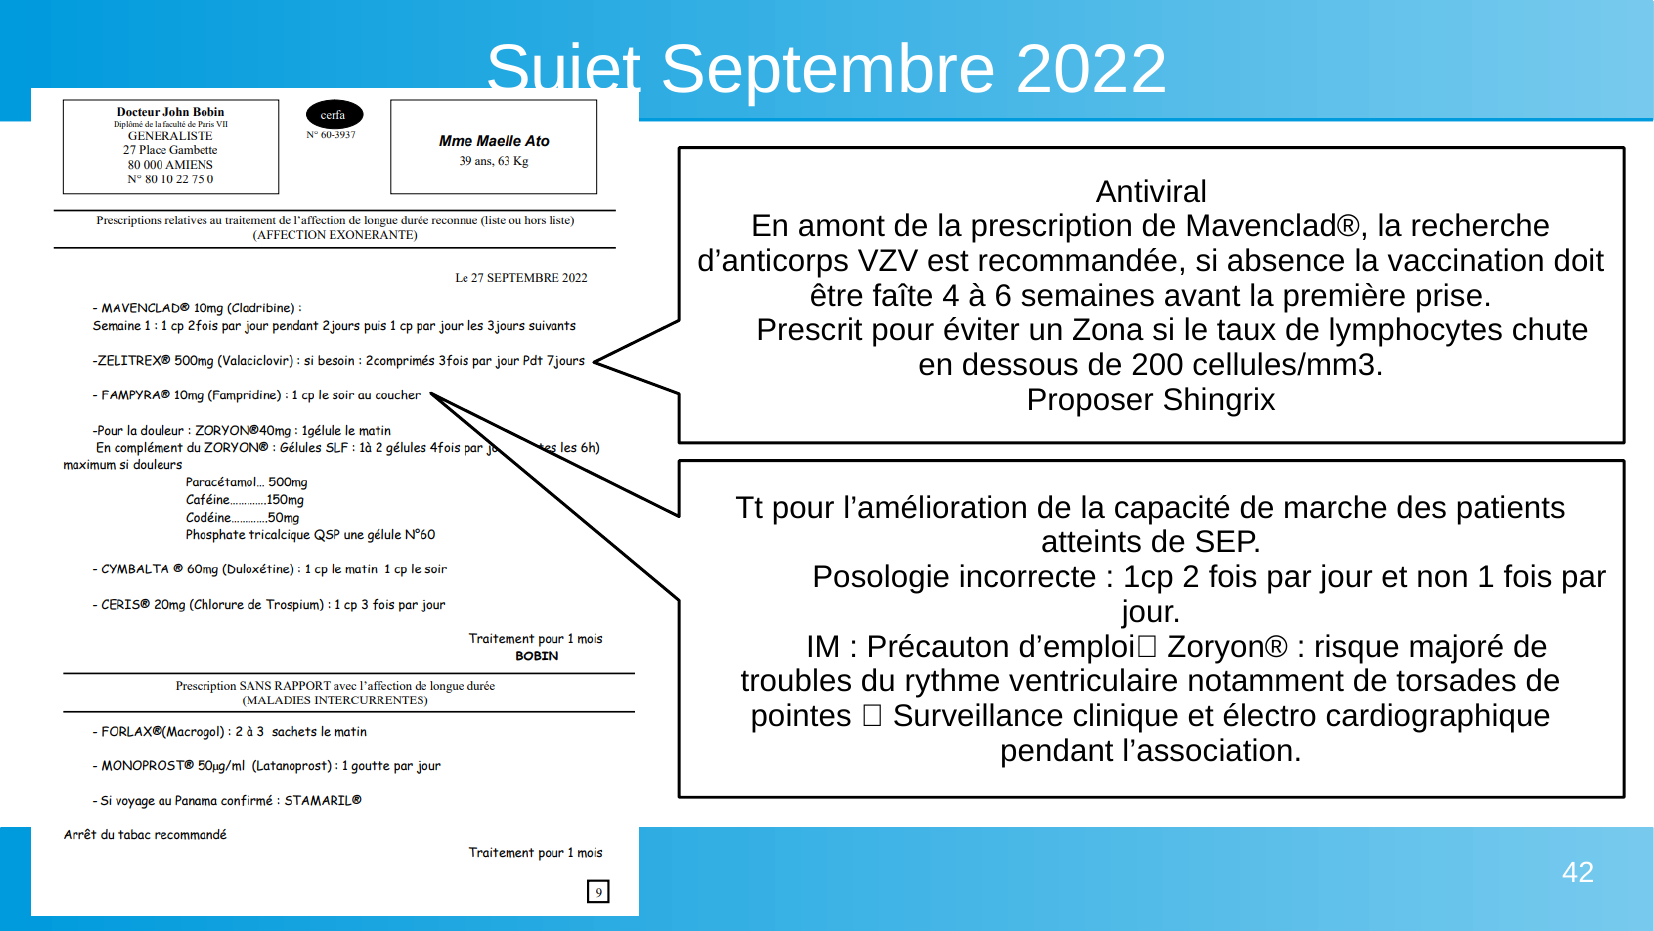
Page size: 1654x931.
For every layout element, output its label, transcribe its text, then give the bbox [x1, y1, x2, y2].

picture [31, 88, 639, 916]
text_box Tt pour l’amélioration de la capacité de marche des patients atteints de SEP. Posologie incorrecte : 1cp 2 fois par jour et non 1 fois par jour. IM : Précauton d’emploi Zoryon® : risque majoré de troubles du rythme ventriculaire notamment de torsades de pointes  Surveillance clinique et électro cardiographique pendant l’association. [430, 393, 1625, 798]
text_box Antiviral En amont de la prescription de Mavenclad®, la recherche d’anticorps VZV est recommandée, si absence la vaccination doit être faîte 4 à 6 semaines avant la première prise. Prescrit pour éviter un Zona si le taux de lymphocytes chute en dessous de 200 cellules/mm3. Proposer Shingrix [593, 147, 1625, 443]
title Sujet Septembre 2022 [59, 29, 1595, 108]
